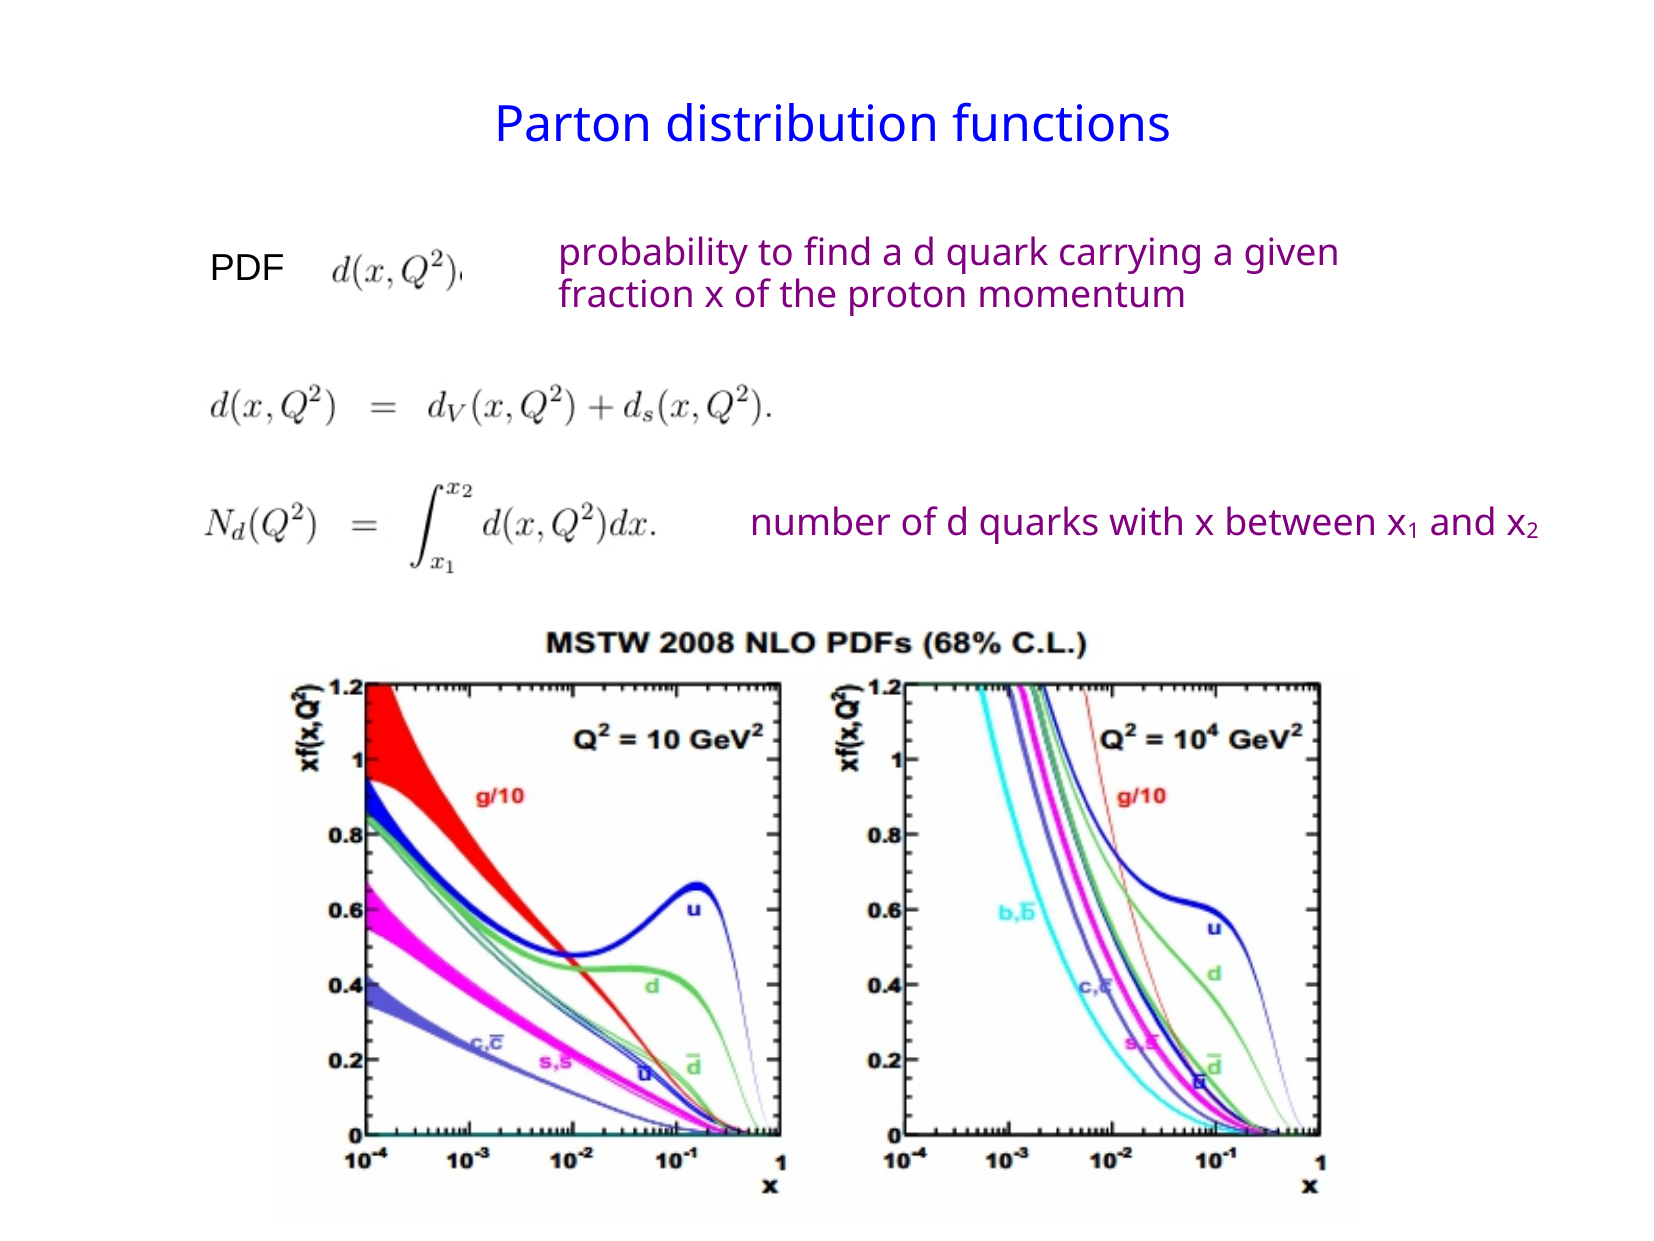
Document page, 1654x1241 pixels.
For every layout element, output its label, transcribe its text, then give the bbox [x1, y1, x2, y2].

picture [186, 464, 736, 594]
picture [330, 235, 462, 316]
picture [166, 356, 811, 451]
text_box number of d quarks with x between x1 and x2 [735, 494, 1556, 594]
picture [240, 599, 1428, 1225]
text_box PDF [195, 240, 300, 297]
text_box probability to find a d quark carrying a given fraction x of the proton momentum [543, 225, 1654, 324]
text_box Parton distribution functions [480, 90, 1184, 161]
